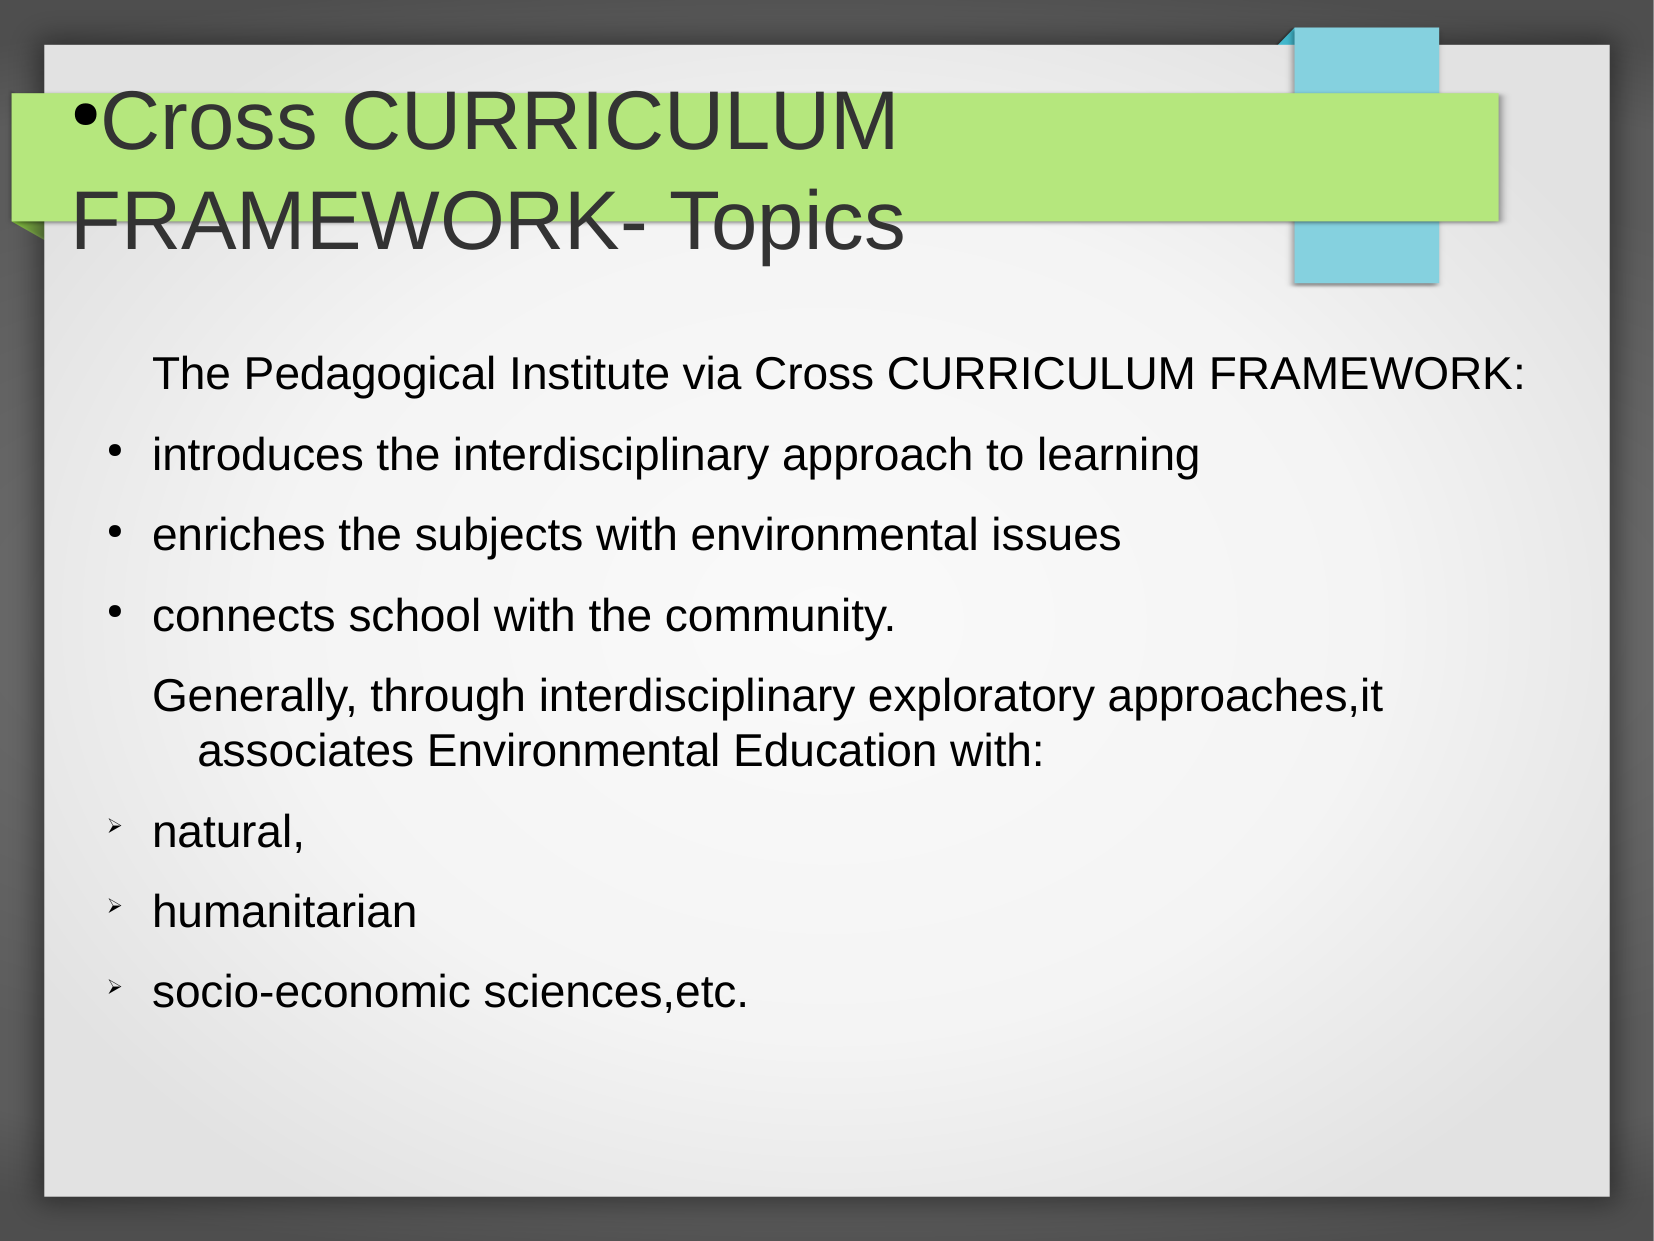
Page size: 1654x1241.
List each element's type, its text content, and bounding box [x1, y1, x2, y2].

list The Pedagogical Institute via Cross CURRICULUM FRAMEWORK: introduces the interdisciplinary approach to learning enriches the subjects with environmental issues connects school with the community. Generally, through interdisciplinary exploratory approaches,it associates Environmental Education with: natural, humanitarian socio-economic sciences,etc. [76, 343, 1532, 1063]
title Cross CURRICULUM FRAMEWORK- Topics [70, 66, 1229, 253]
